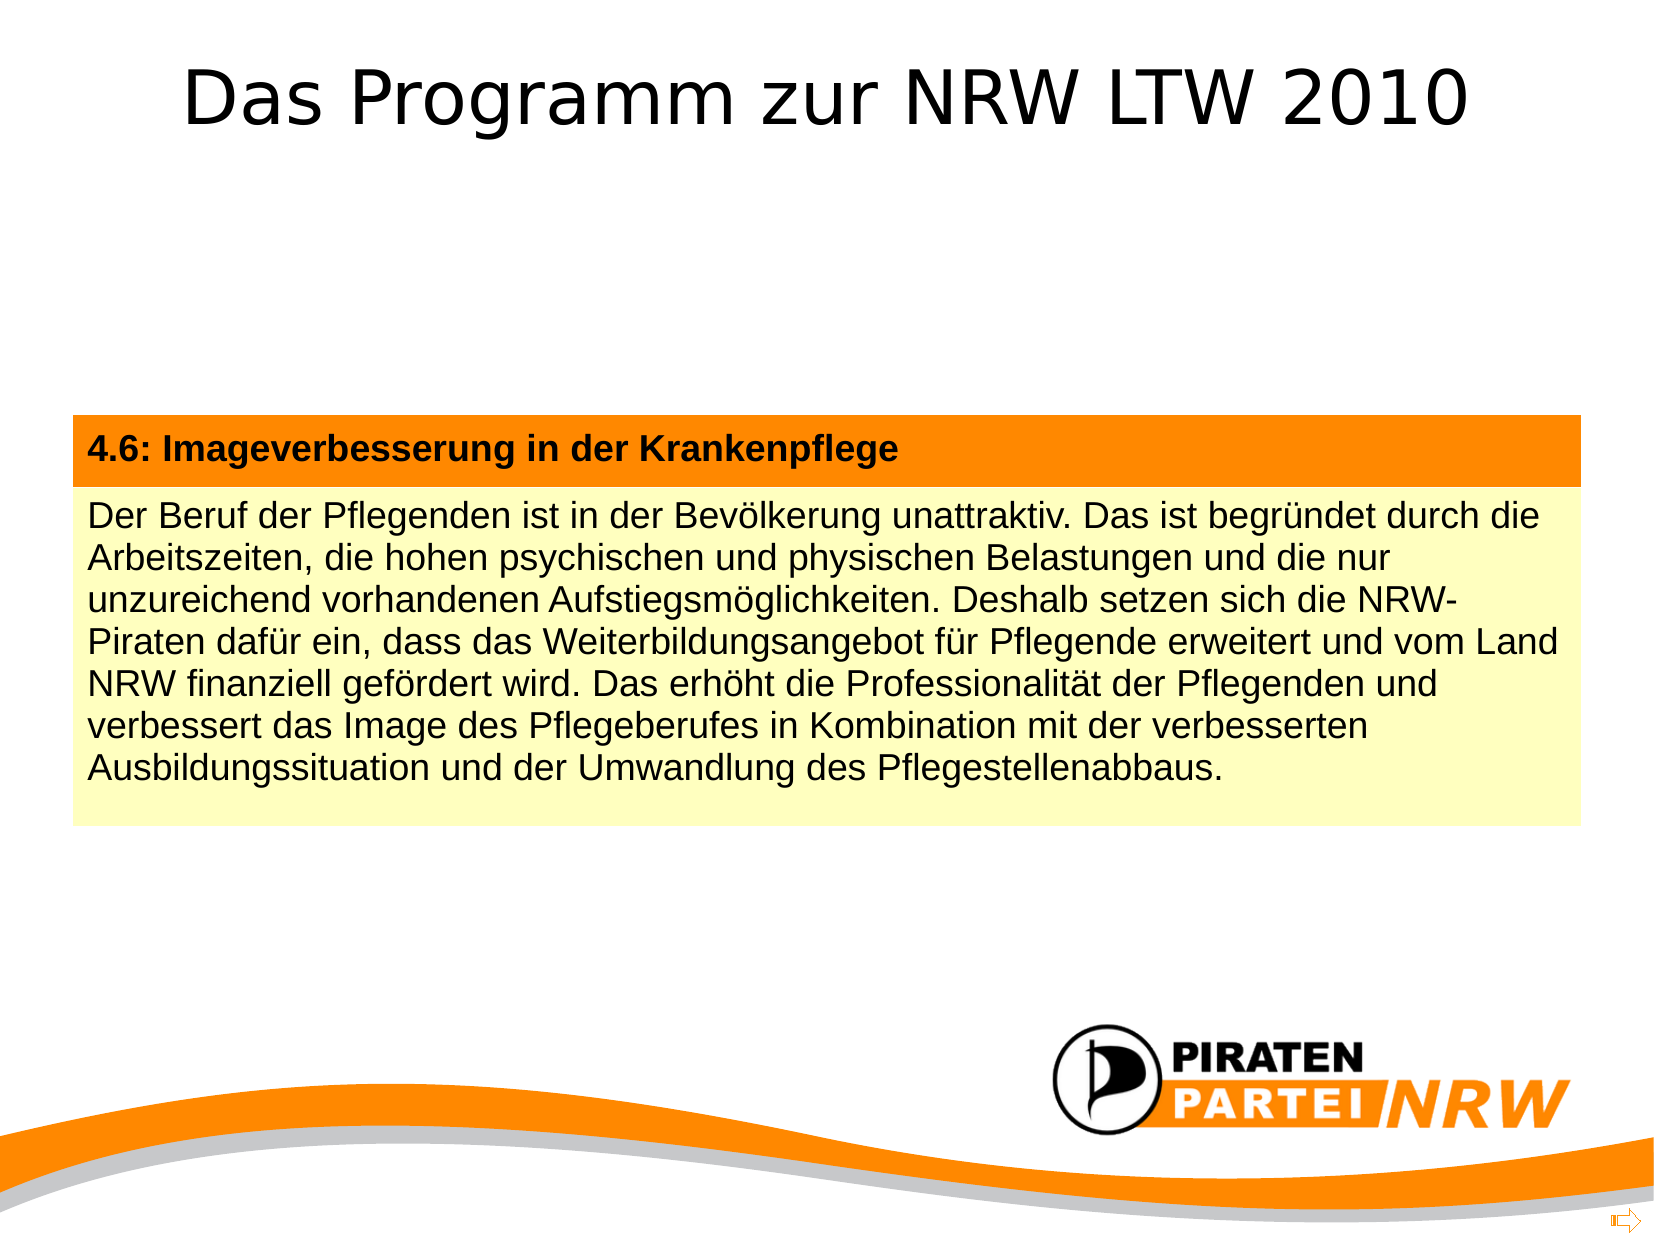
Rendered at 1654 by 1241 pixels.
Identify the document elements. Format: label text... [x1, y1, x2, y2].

table_cell Der Beruf der Pflegenden ist in der Bevölkerung unattraktiv. Das ist begründet durch die Arbeitszeiten, die hohen psychischen und physischen Belastungen und die nur unzureichend vorhandenen Aufstiegsmöglichkeiten. Deshalb setzen sich die NRW-Piraten dafür ein, dass das Weiterbildungsangebot für Pflegende erweitert und vom Land NRW finanziell gefördert wird. Das erhöht die Professionalität der Pflegenden und verbessert das Image des Pflegeberufes in Kombination mit der verbesserten Ausbildungssituation und der Umwandlung des Pflegestellenabbaus. [73, 488, 1581, 826]
table_header 4.6: ﻿Imageverbesserung in der Krankenpflege [73, 415, 1581, 487]
picture [1045, 1021, 1579, 1140]
title Das Programm zur NRW LTW 2010 [82, 54, 1571, 143]
